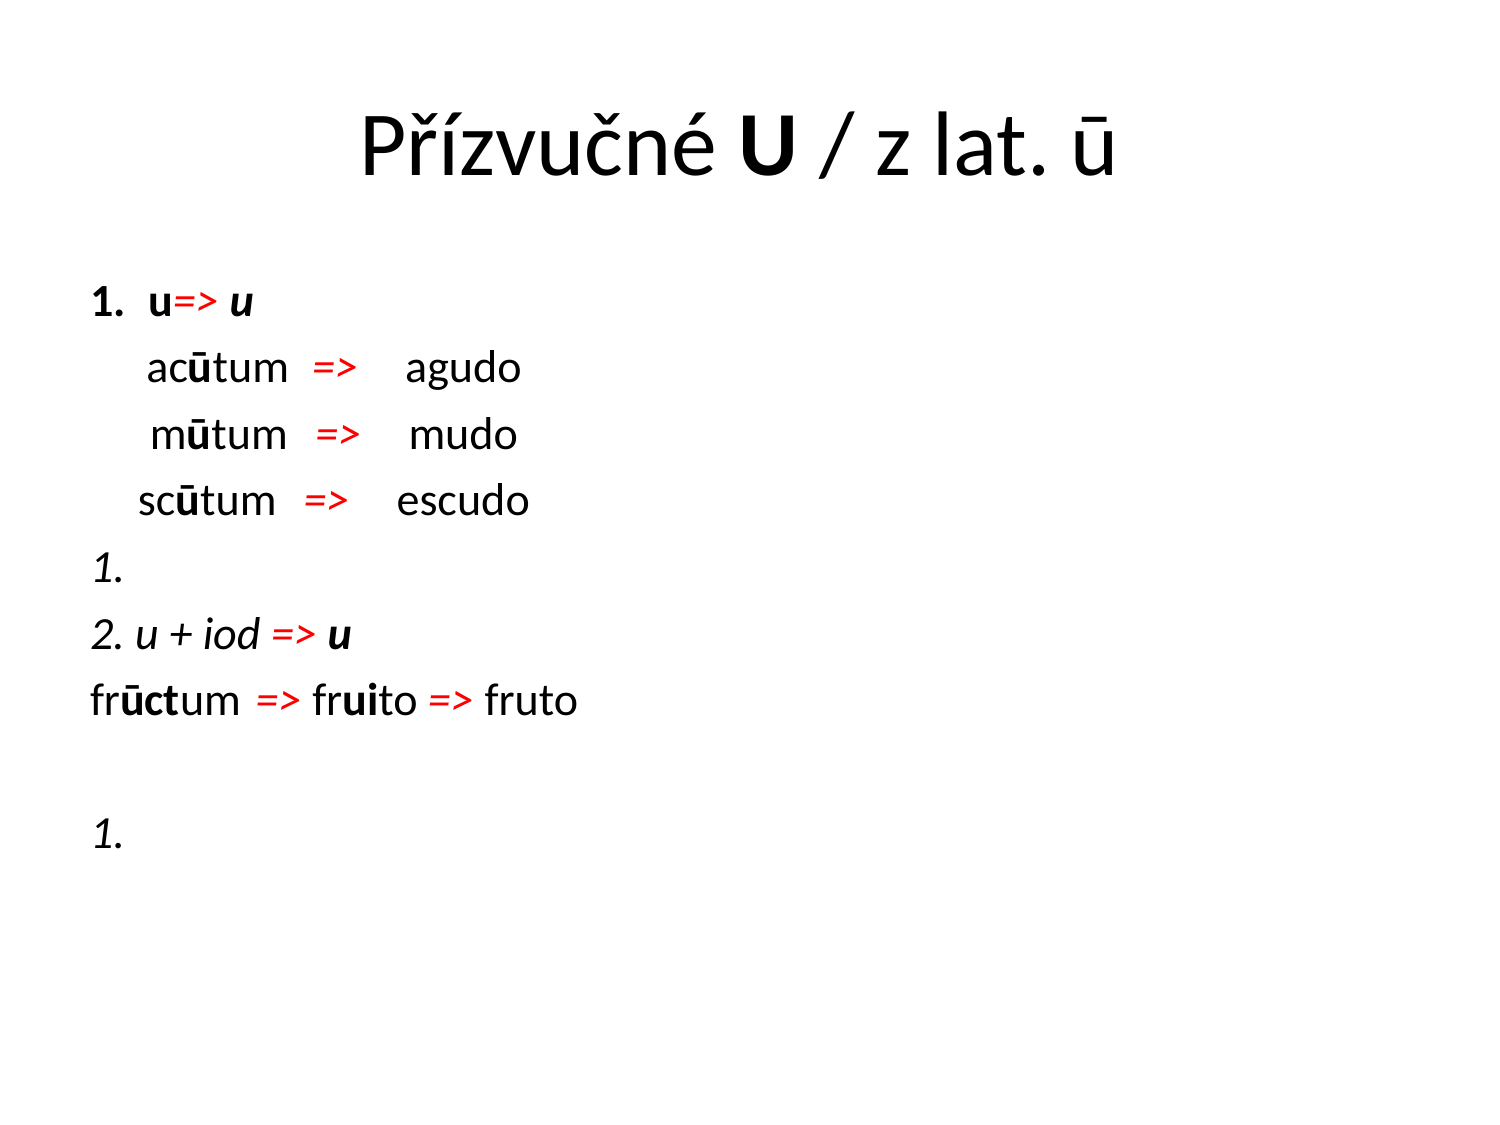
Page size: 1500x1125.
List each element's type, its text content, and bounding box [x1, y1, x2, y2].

title Přízvučné U / z lat. ū [75, 45, 1426, 233]
list u=> u acūtum => agudo mūtum => mudo scūtum => escudo 2. u + iod => u frūctum => fruito => fruto [75, 262, 1426, 1005]
